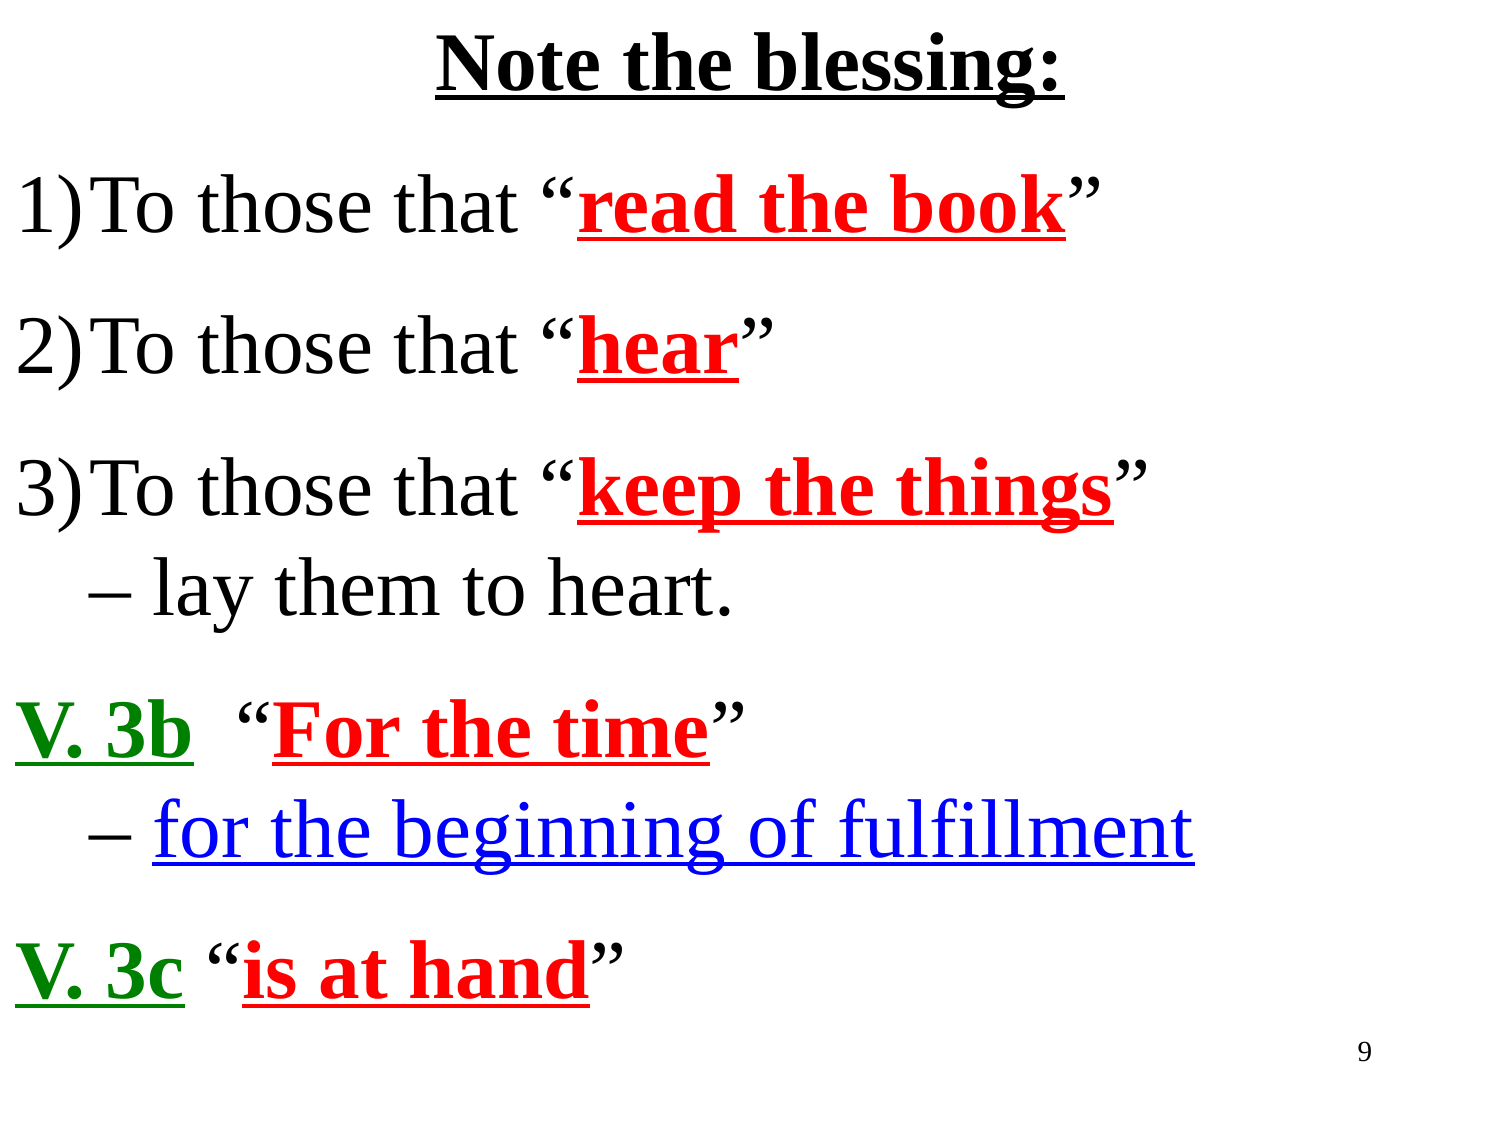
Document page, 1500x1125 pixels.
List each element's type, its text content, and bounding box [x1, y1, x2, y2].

text_box Note the blessing: To those that “read the book” To those that “hear” To those that “keep the things” – lay them to heart. V. 3b “For the time” – for the beginning of fulfillment V. 3c “is at hand” [0, 0, 1500, 1124]
